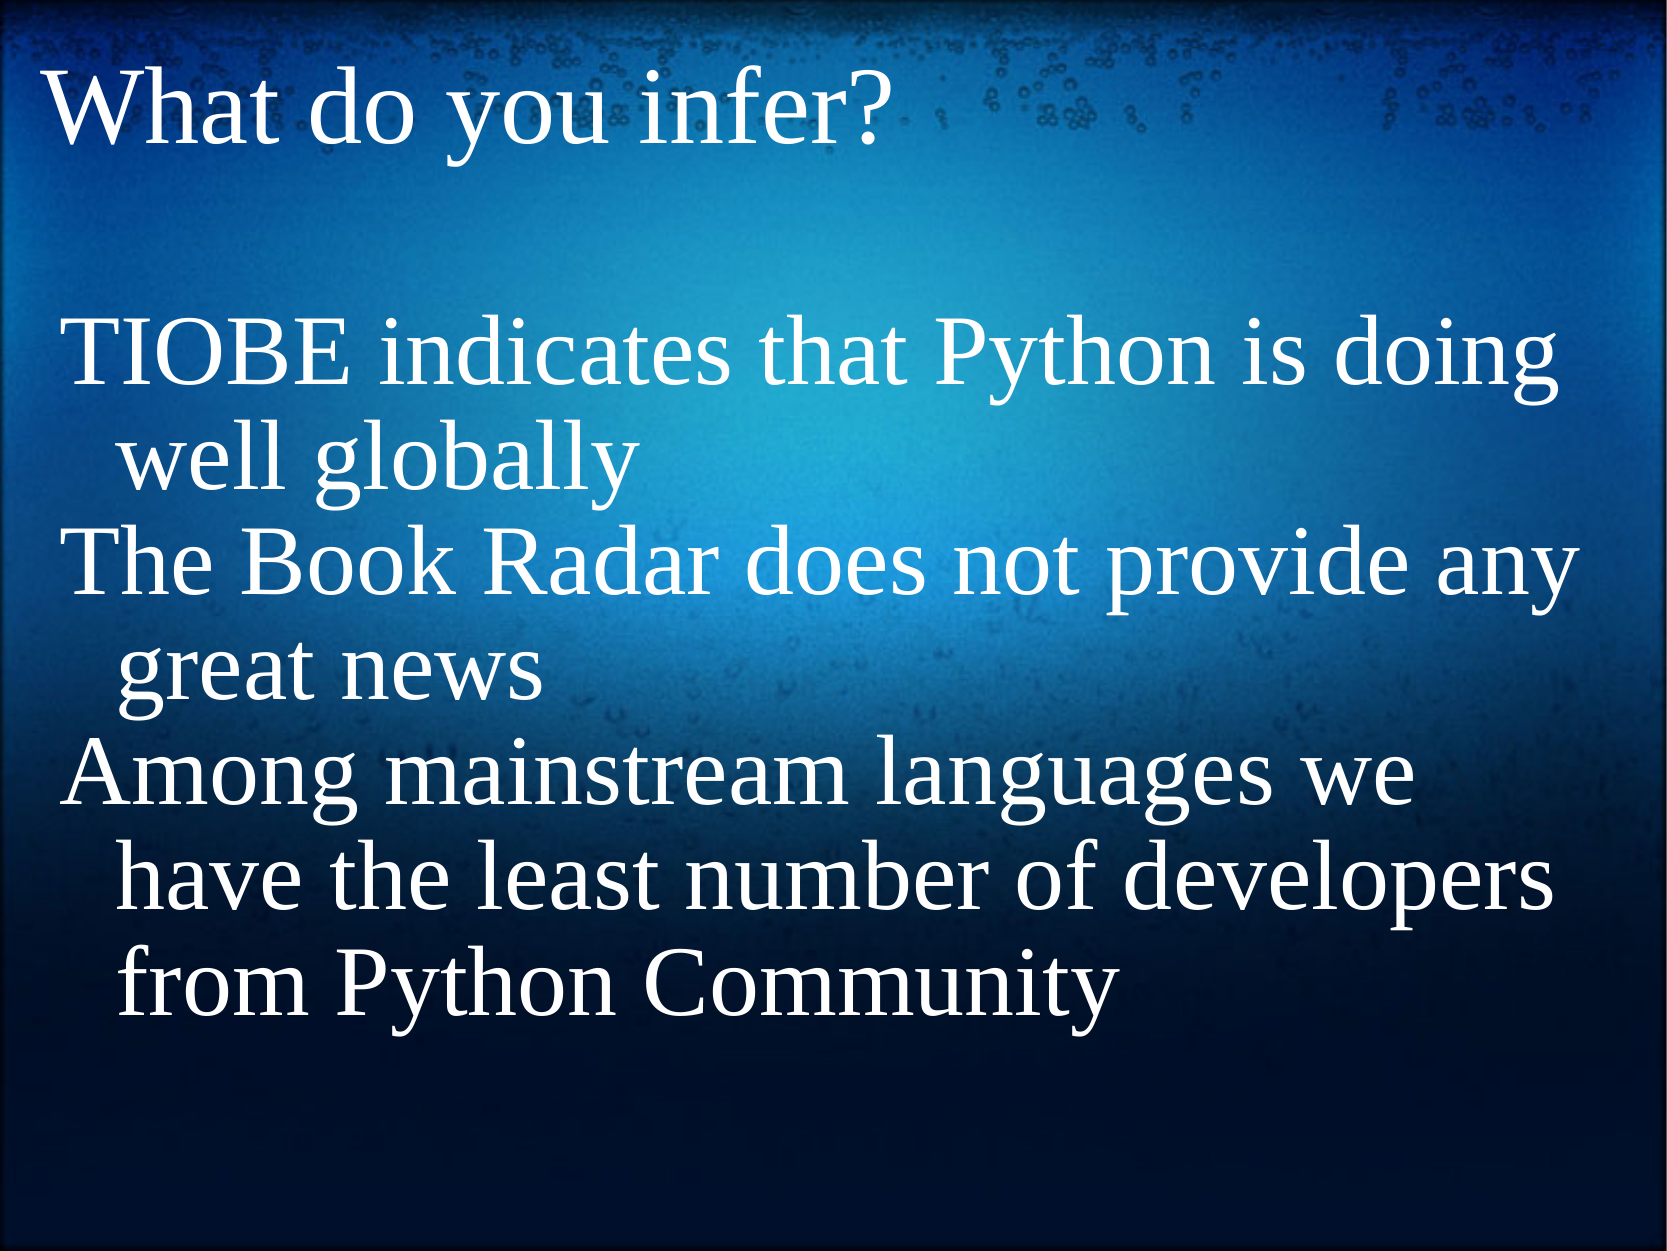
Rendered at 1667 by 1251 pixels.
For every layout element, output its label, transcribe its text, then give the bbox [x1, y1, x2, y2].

picture [0, 0, 1667, 1251]
list TIOBE indicates that Python is doing well globally The Book Radar does not provide any great news Among mainstream languages we have the least number of developers from Python Community [40, 300, 1627, 1201]
title What do you infer? [40, 50, 1627, 201]
